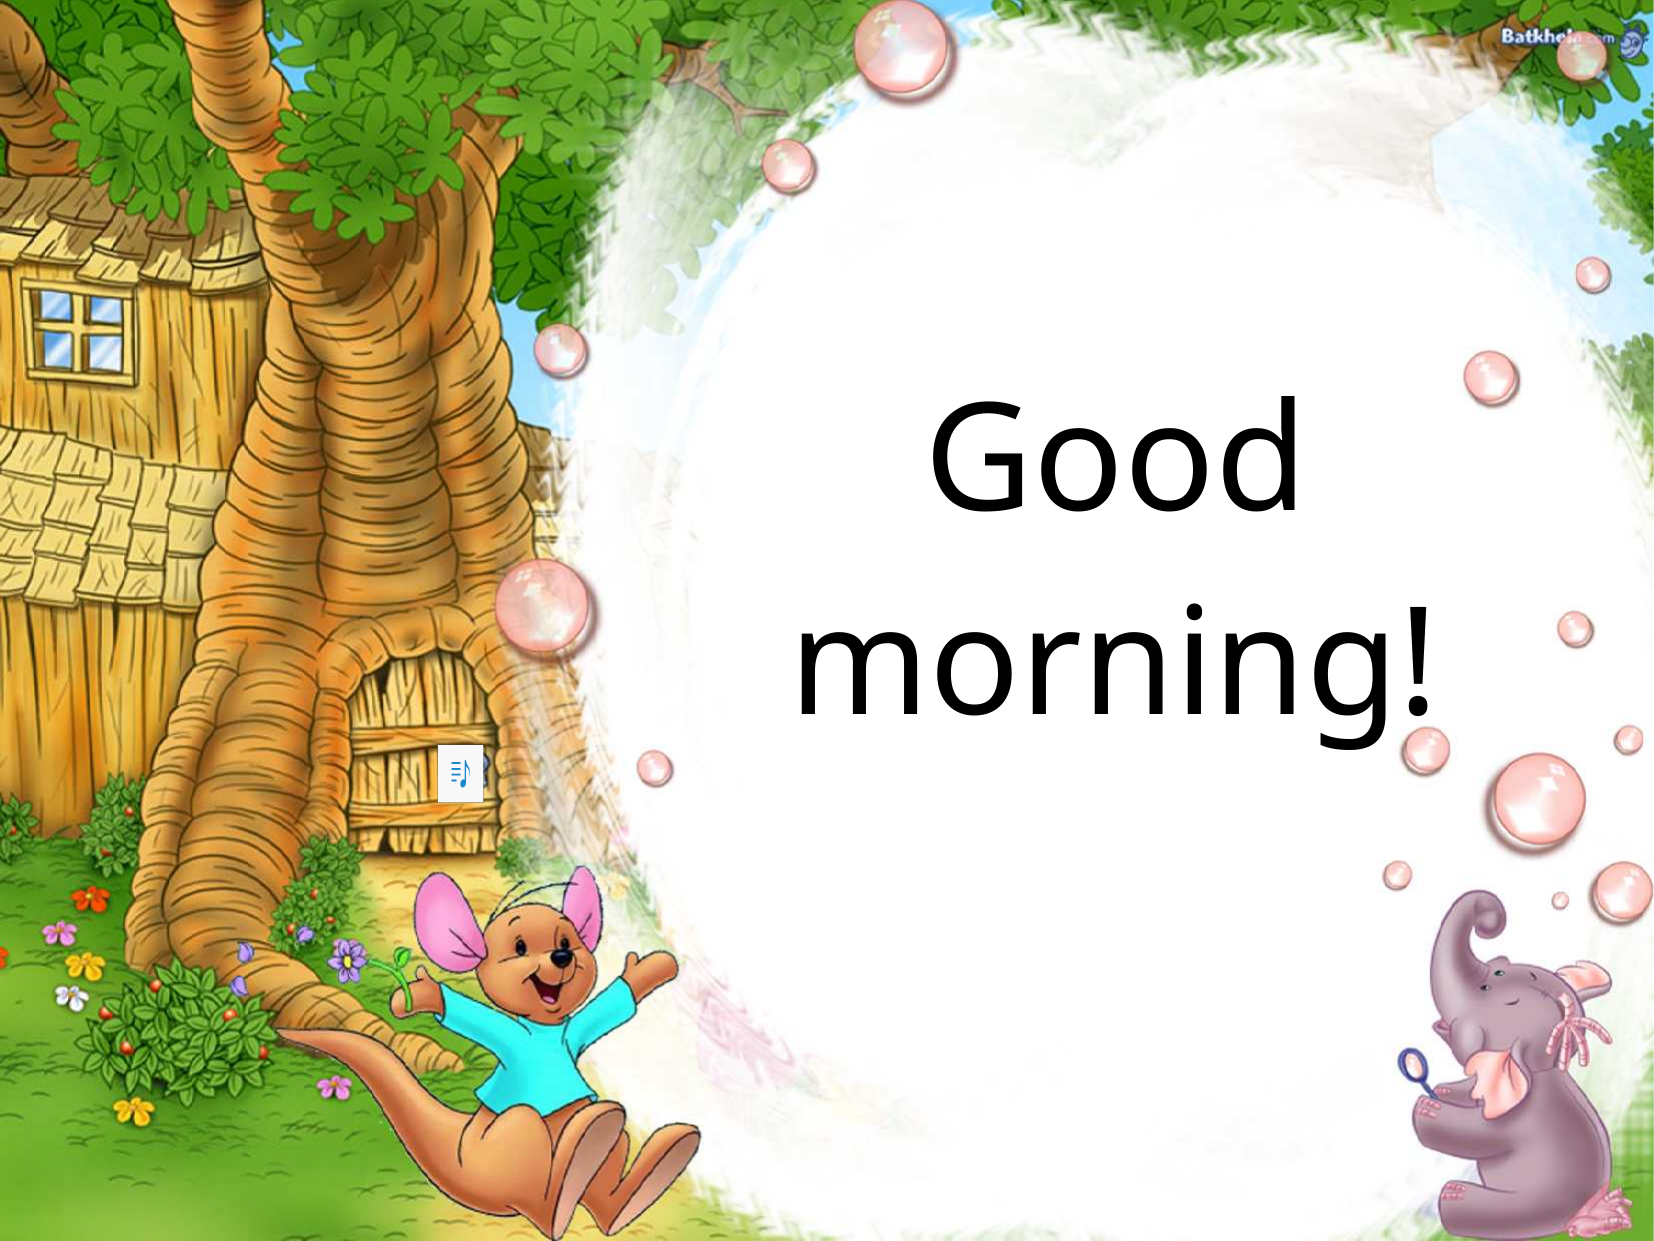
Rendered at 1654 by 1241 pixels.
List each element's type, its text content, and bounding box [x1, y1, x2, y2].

picture [0, 0, 1654, 1241]
subtitle Good morning! [708, 246, 1524, 863]
text_box [437, 744, 485, 804]
